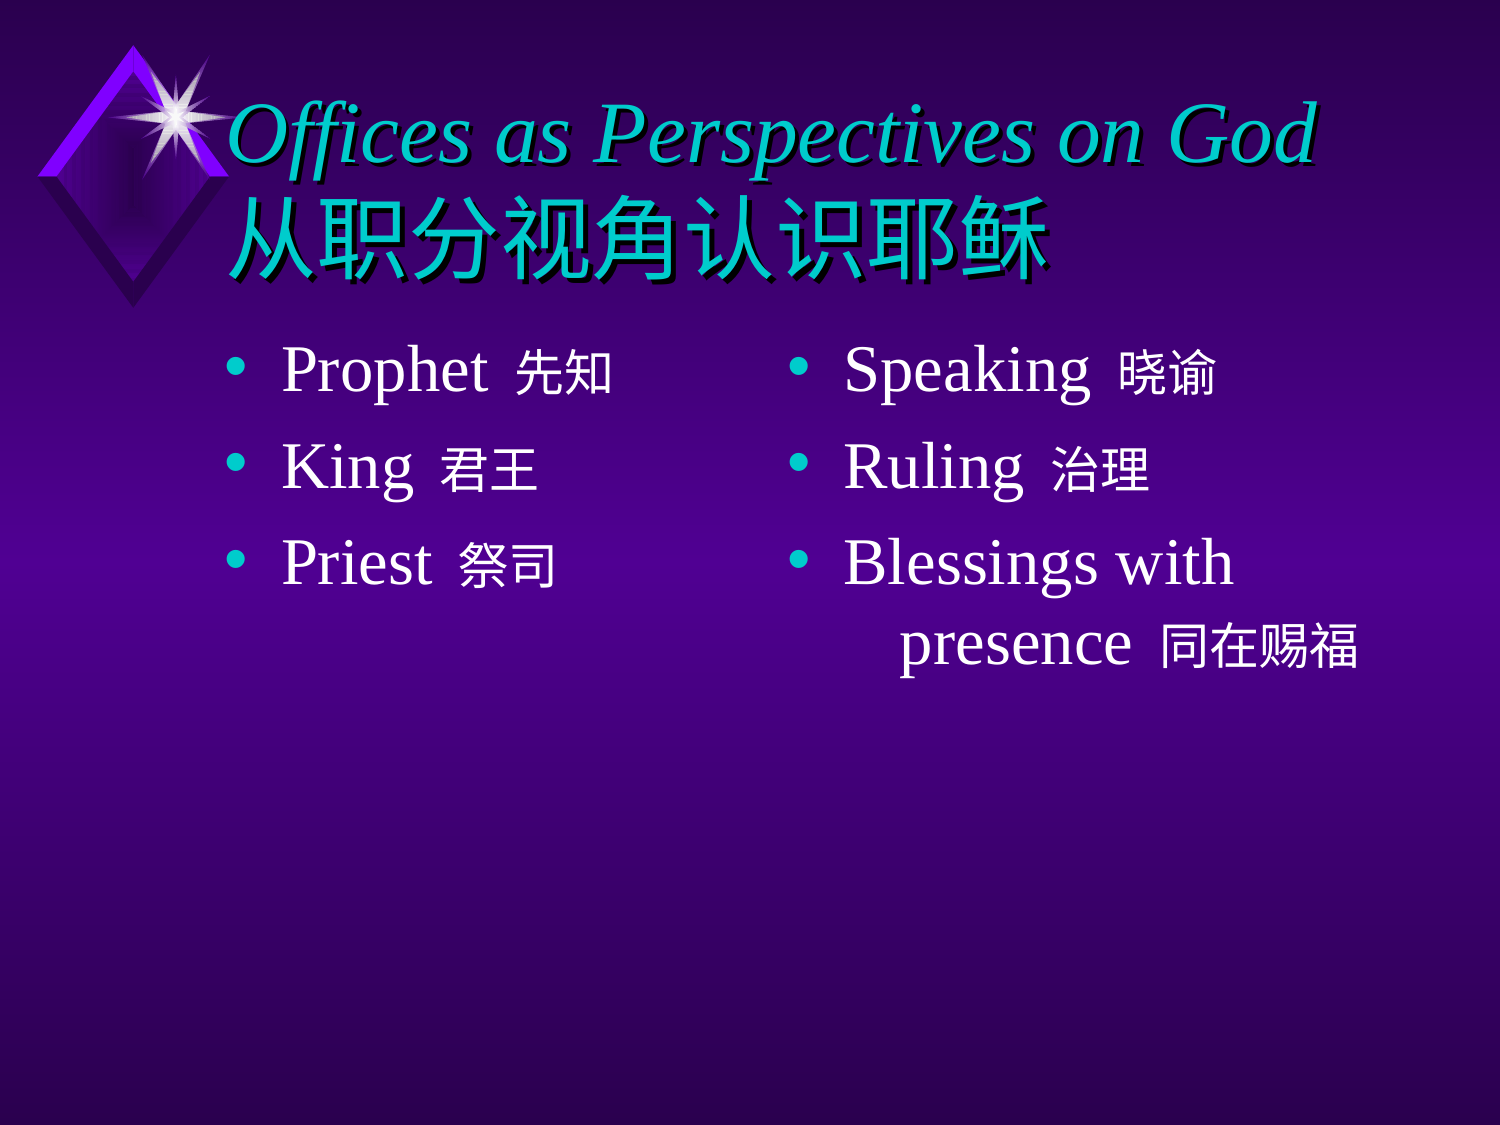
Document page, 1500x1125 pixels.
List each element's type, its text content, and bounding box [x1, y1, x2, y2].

list Prophet 先知 King 君王 Priest 祭司 [112, 324, 675, 599]
list Speaking 晓谕 Ruling 治理 Blessings with presence 同在赐福 [675, 324, 1426, 739]
title Offices as Perspectives on God 从职分视角认识耶稣 [224, 65, 1388, 301]
